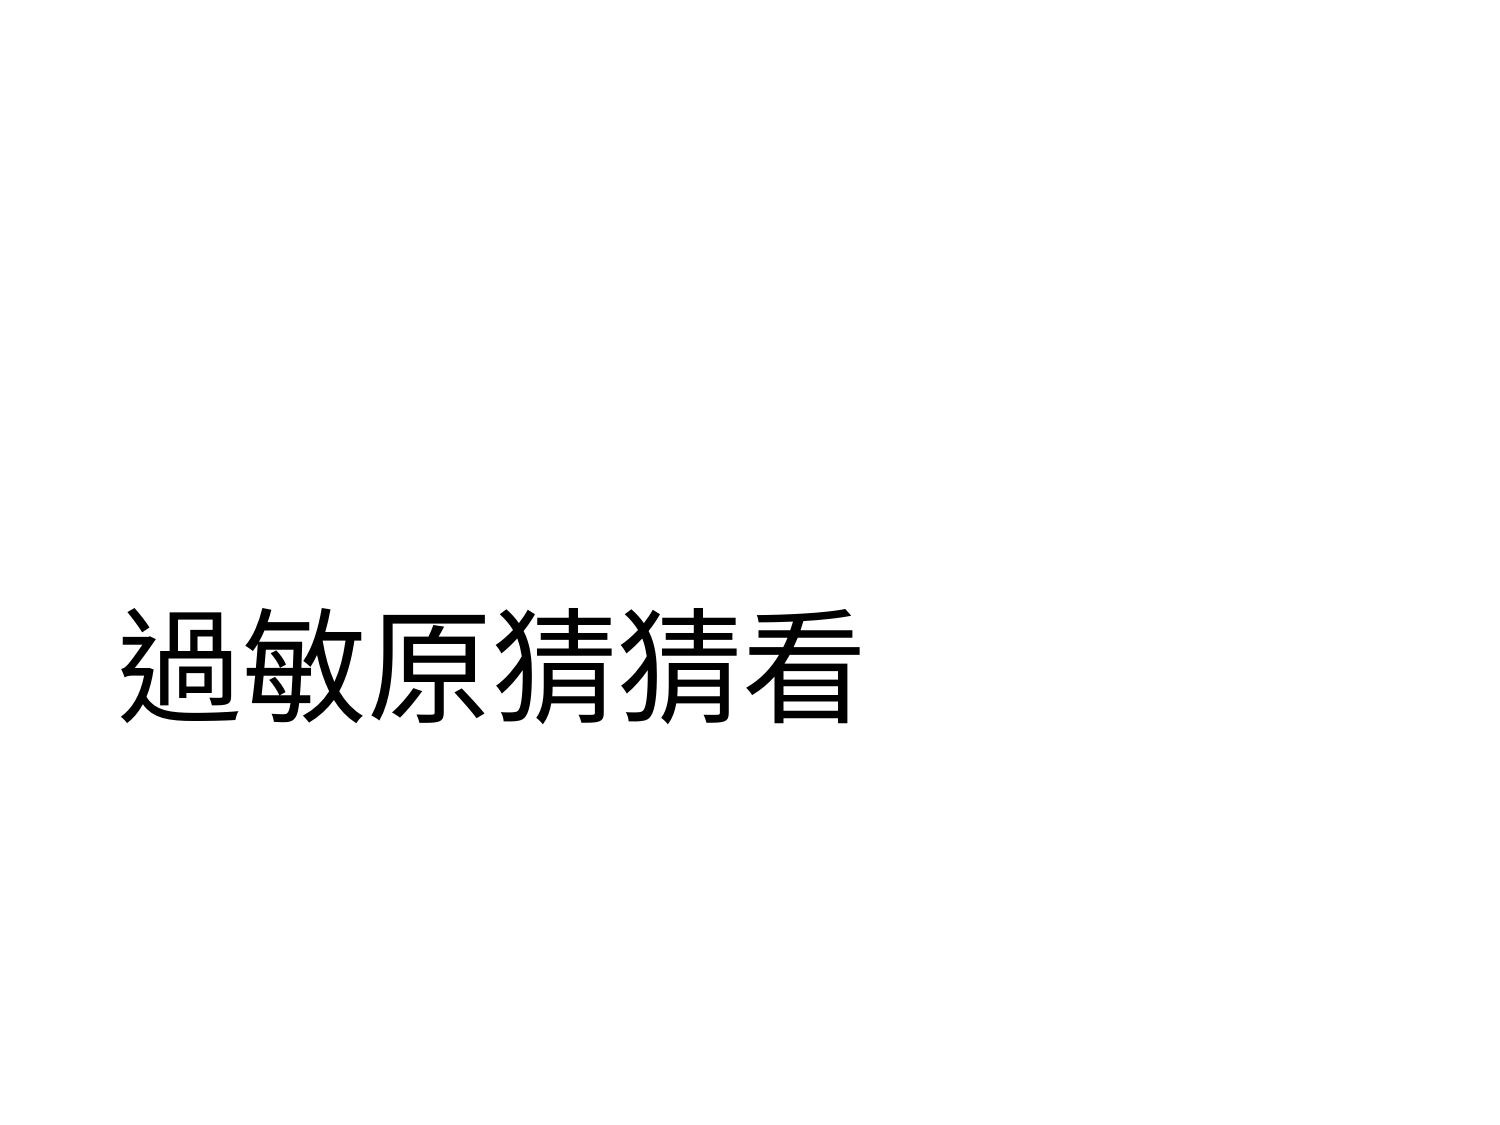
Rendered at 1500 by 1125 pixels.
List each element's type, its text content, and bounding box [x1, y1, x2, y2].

title 過敏原猜猜看 [102, 280, 1397, 749]
